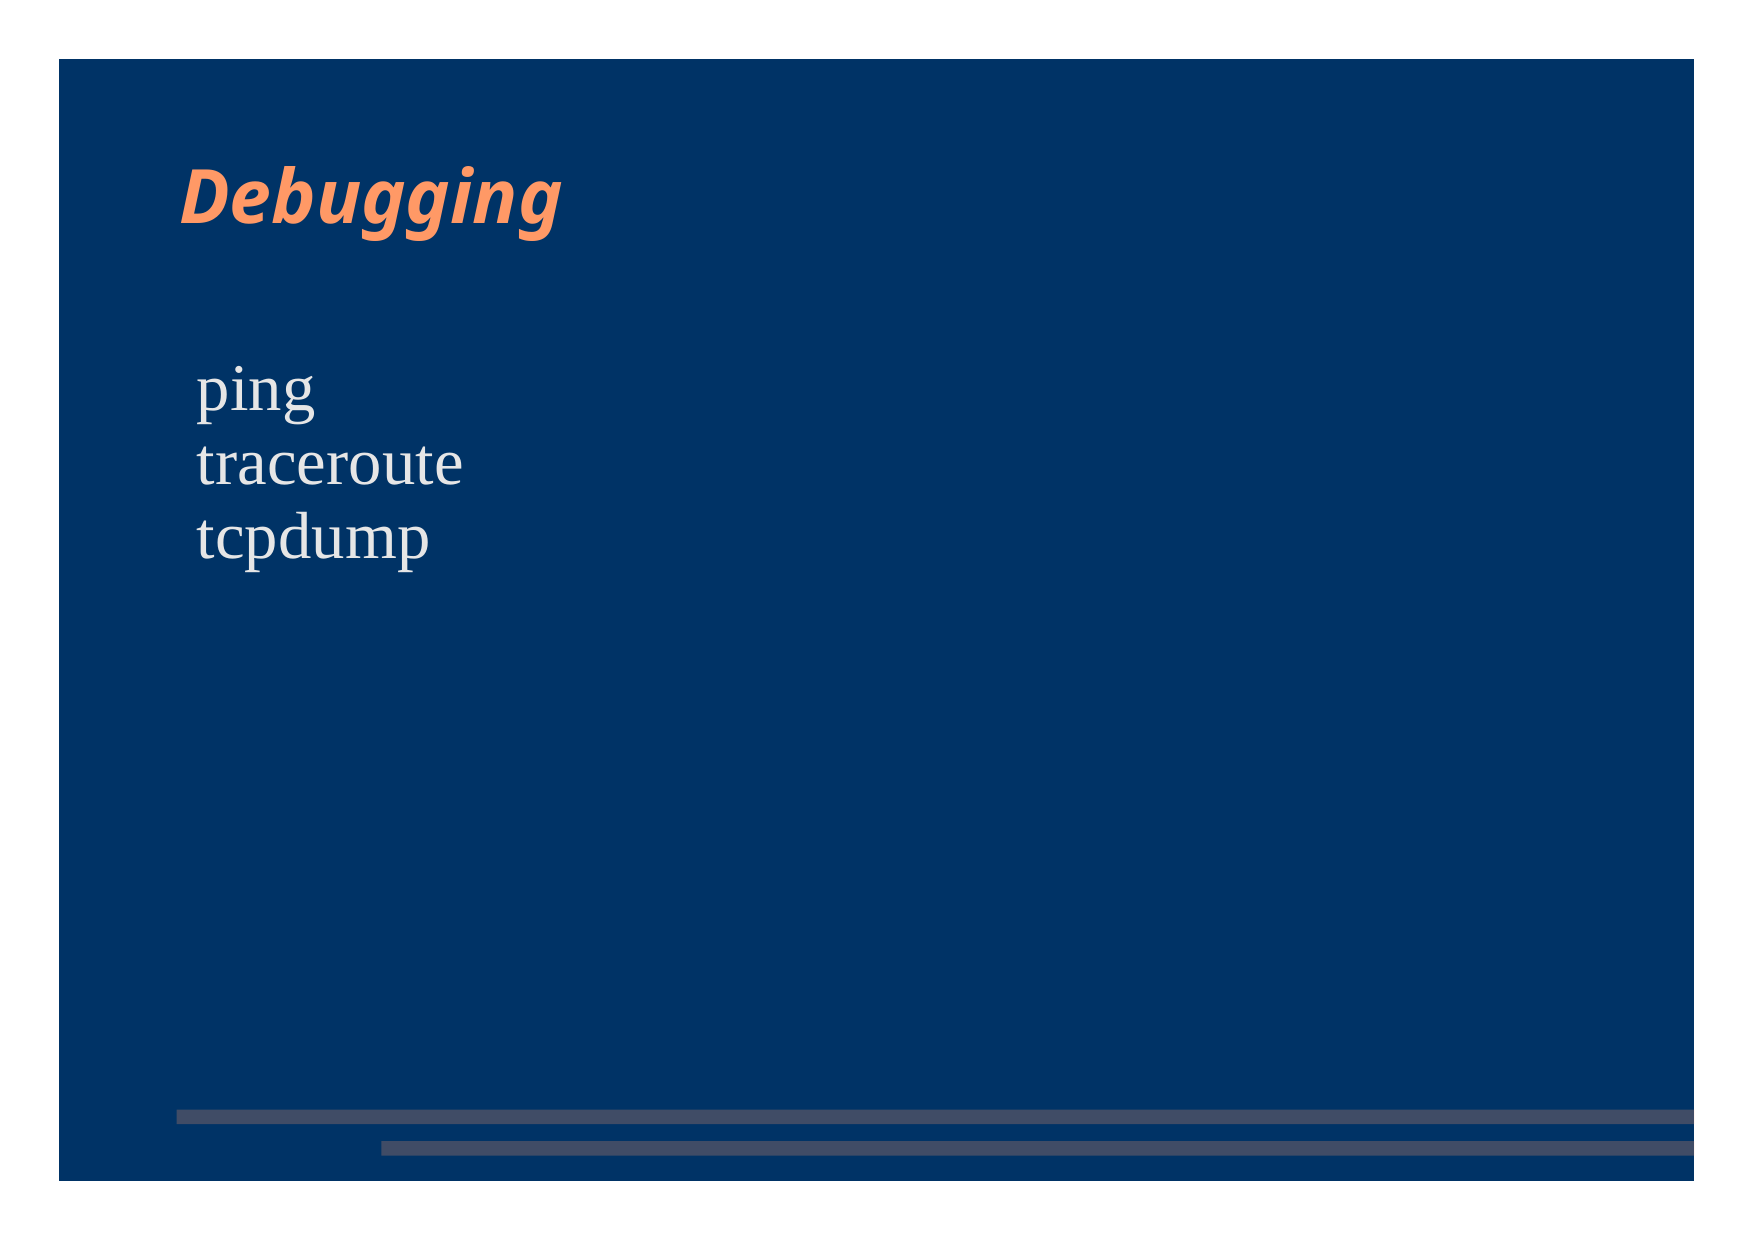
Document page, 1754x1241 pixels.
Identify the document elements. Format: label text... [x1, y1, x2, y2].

title Debugging [179, 100, 1576, 289]
list ping traceroute tcpdump [179, 350, 1603, 1084]
